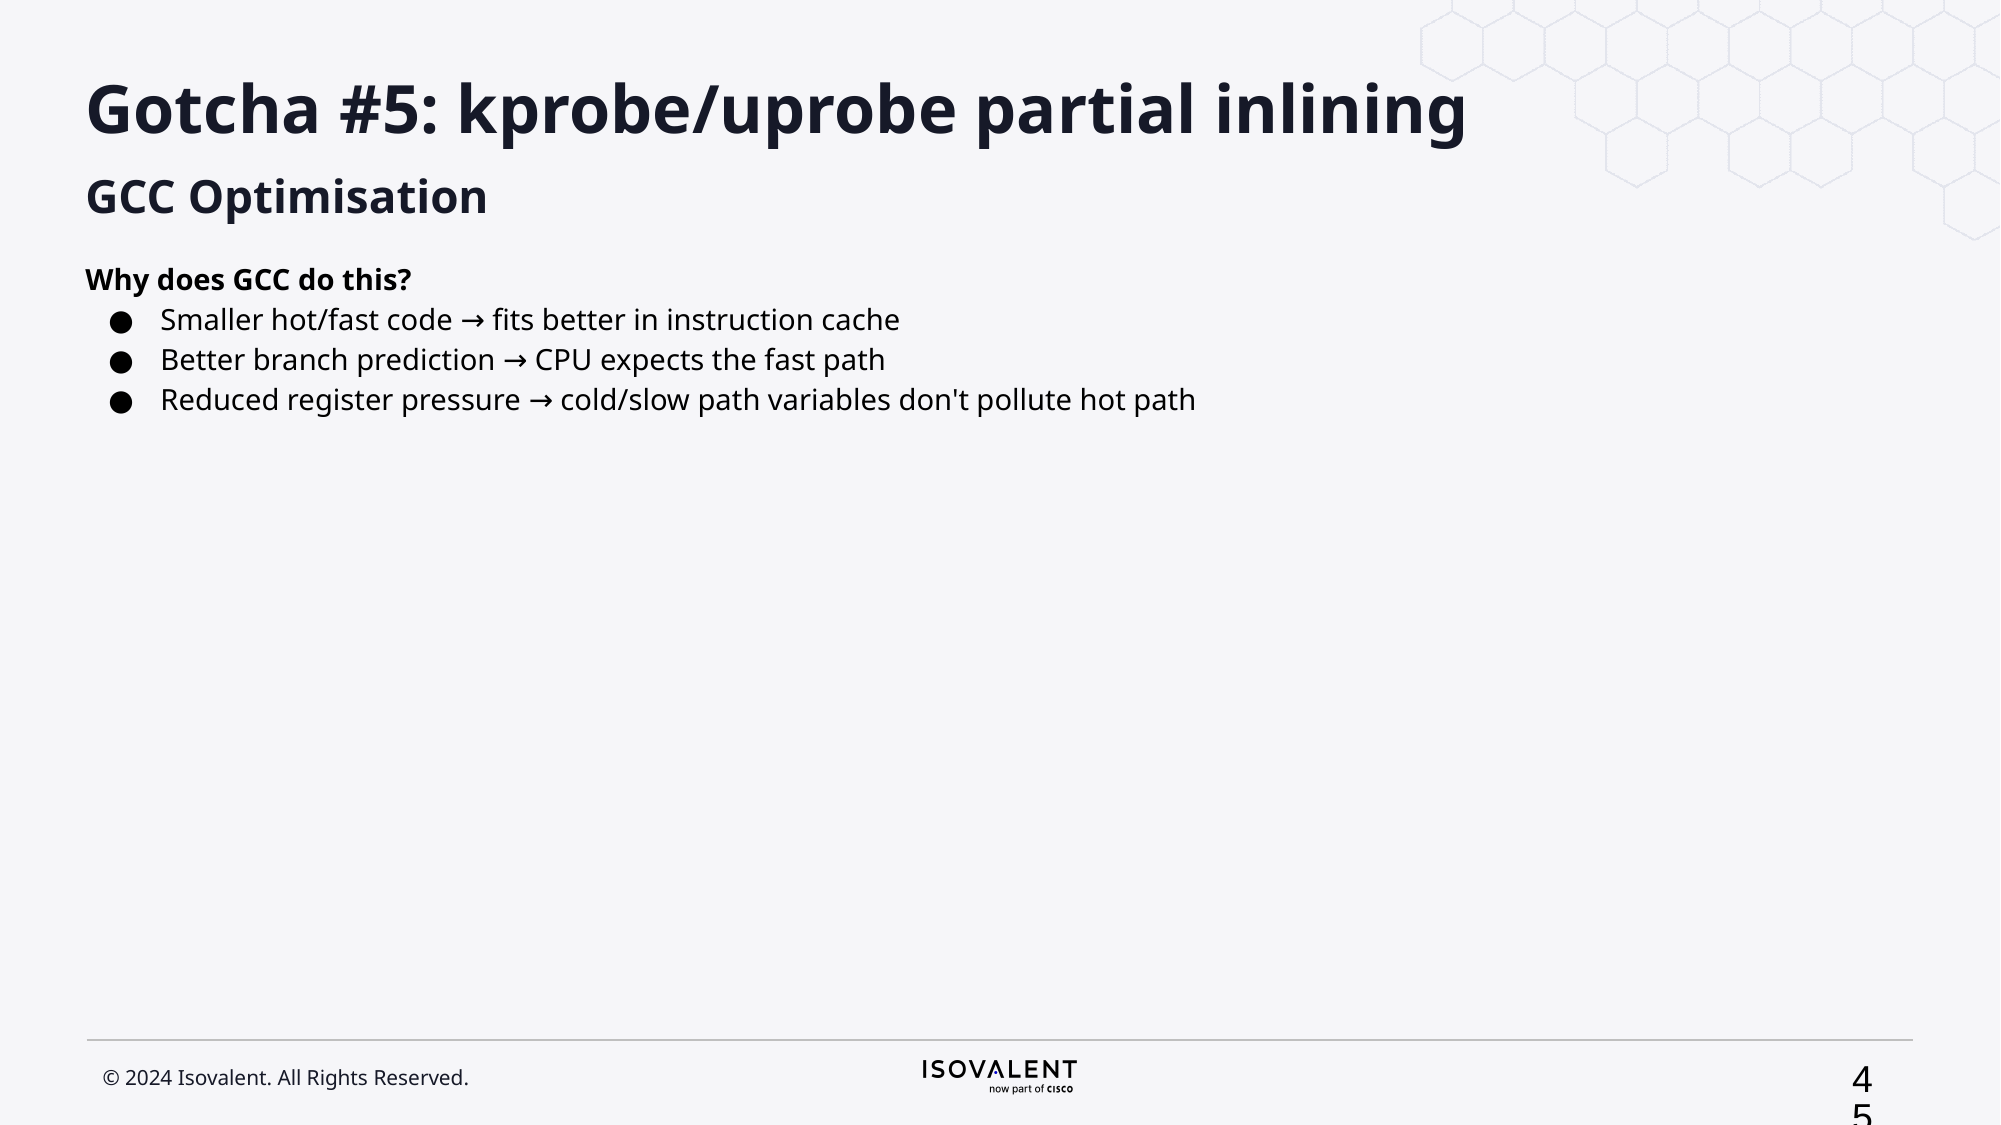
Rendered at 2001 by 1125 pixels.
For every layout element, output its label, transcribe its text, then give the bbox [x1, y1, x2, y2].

text_box Why does GCC do this? Smaller hot/fast code → fits better in instruction cache Better branch prediction → CPU expects the fast path Reduced register pressure → cold/slow path variables don't pollute hot path [70, 241, 1456, 974]
list Gotcha #5: kprobe/uprobe partial inlining GCC Optimisation [70, 59, 1488, 157]
picture [0, 0, 2000, 1125]
